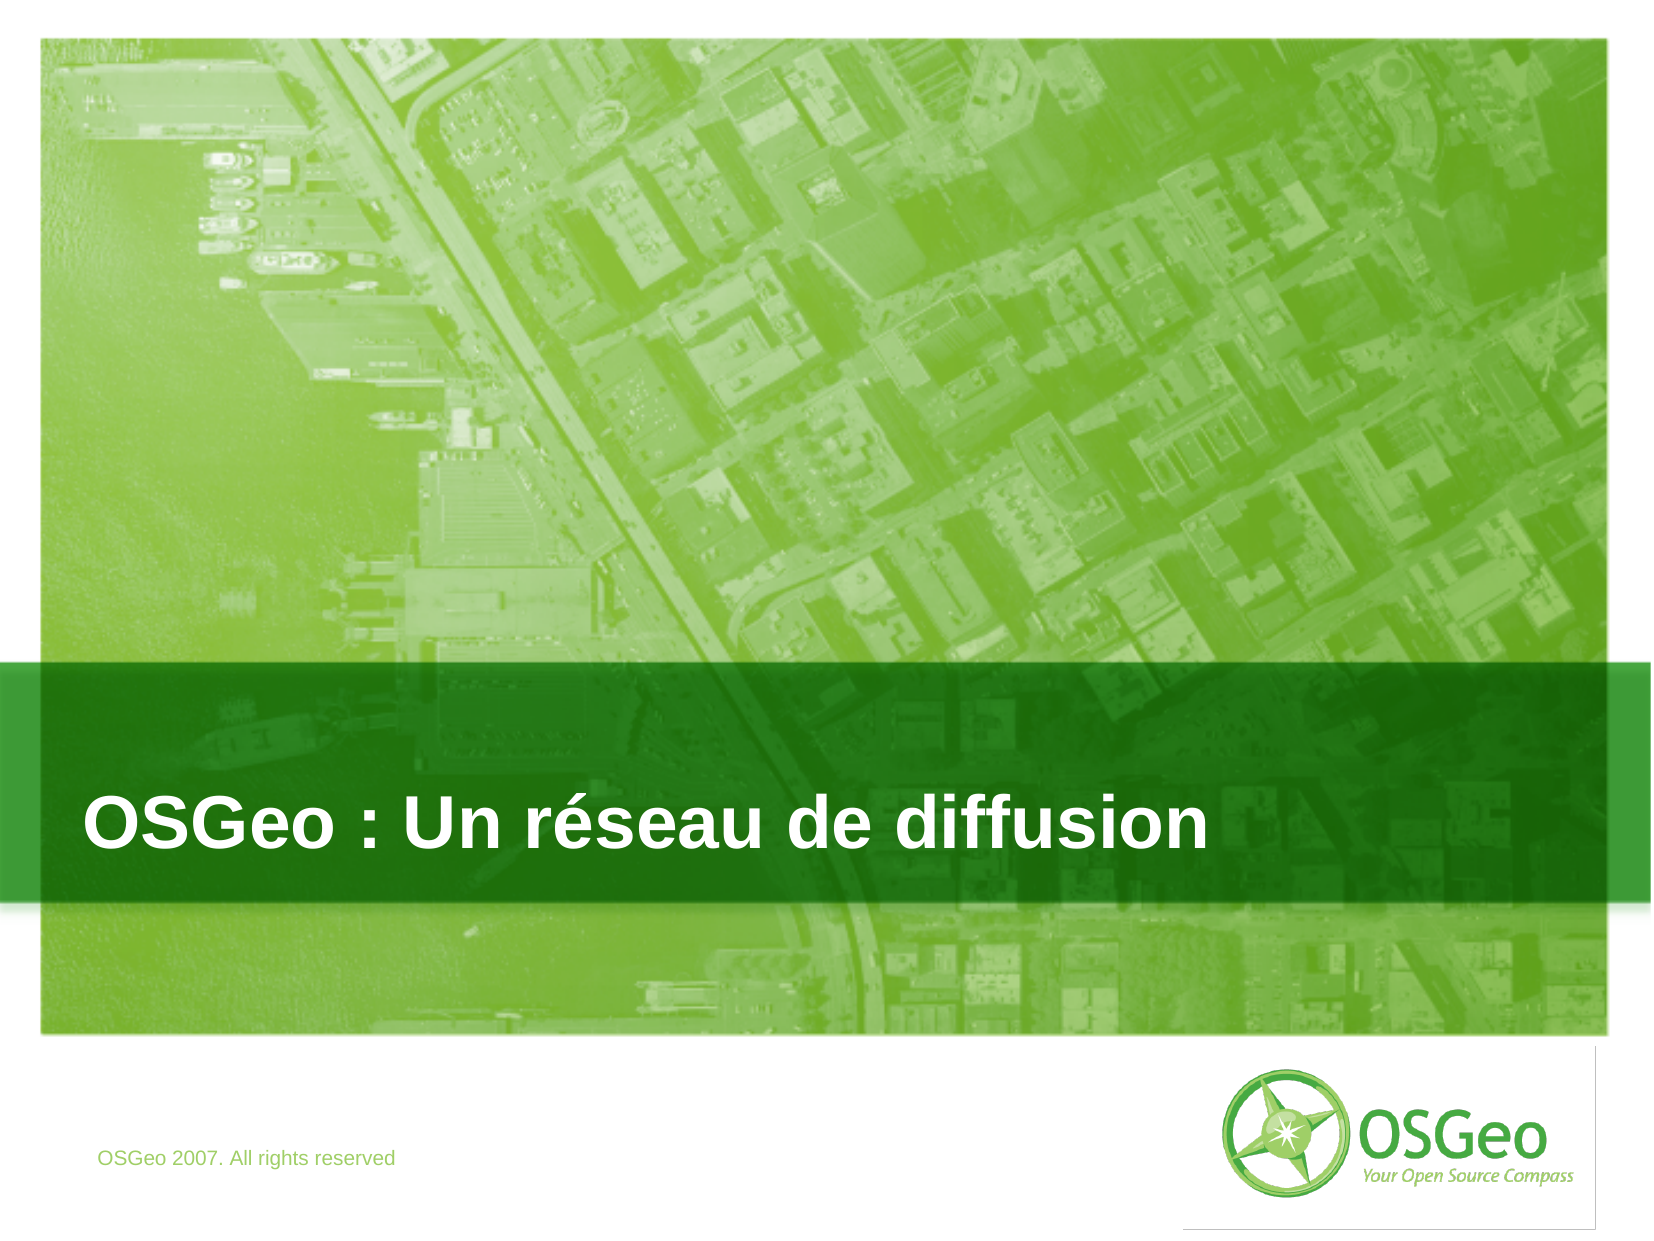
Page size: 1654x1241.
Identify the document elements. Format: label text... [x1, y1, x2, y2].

title OSGeo : Un réseau de diffusion [82, 733, 1571, 912]
picture [0, 0, 1651, 1241]
